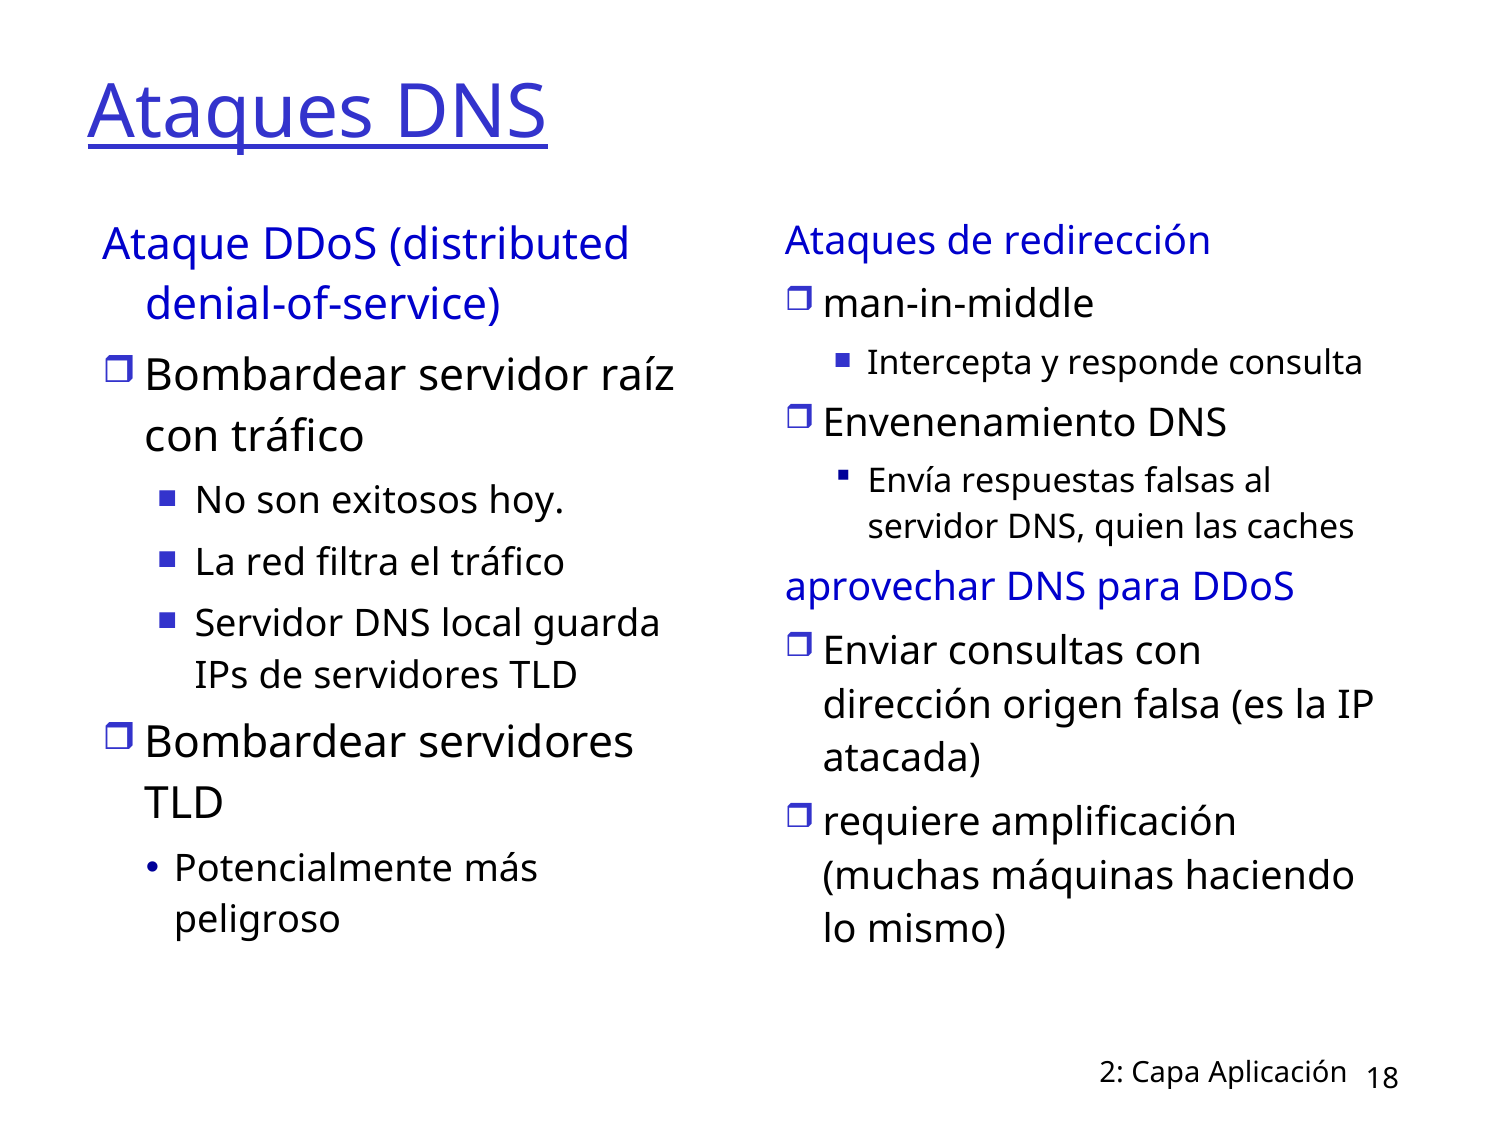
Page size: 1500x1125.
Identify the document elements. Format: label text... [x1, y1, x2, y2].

list Ataque DDoS (distributed denial-of-service) Bombardear servidor raíz con tráfico No son exitosos hoy. La red filtra el tráfico Servidor DNS local guarda IPs de servidores TLD Bombardear servidores TLD Potencialmente más peligroso [87, 204, 713, 968]
list Ataques de redirección man-in-middle Intercepta y responde consulta Envenenamiento DNS Envía respuestas falsas al servidor DNS, quien las caches aprovechar DNS para DDoS Enviar consultas con dirección origen falsa (es la IP atacada) requiere amplificación (muchas máquinas haciendo lo mismo) [769, 204, 1395, 968]
title Ataques DNS [87, 22, 1363, 196]
